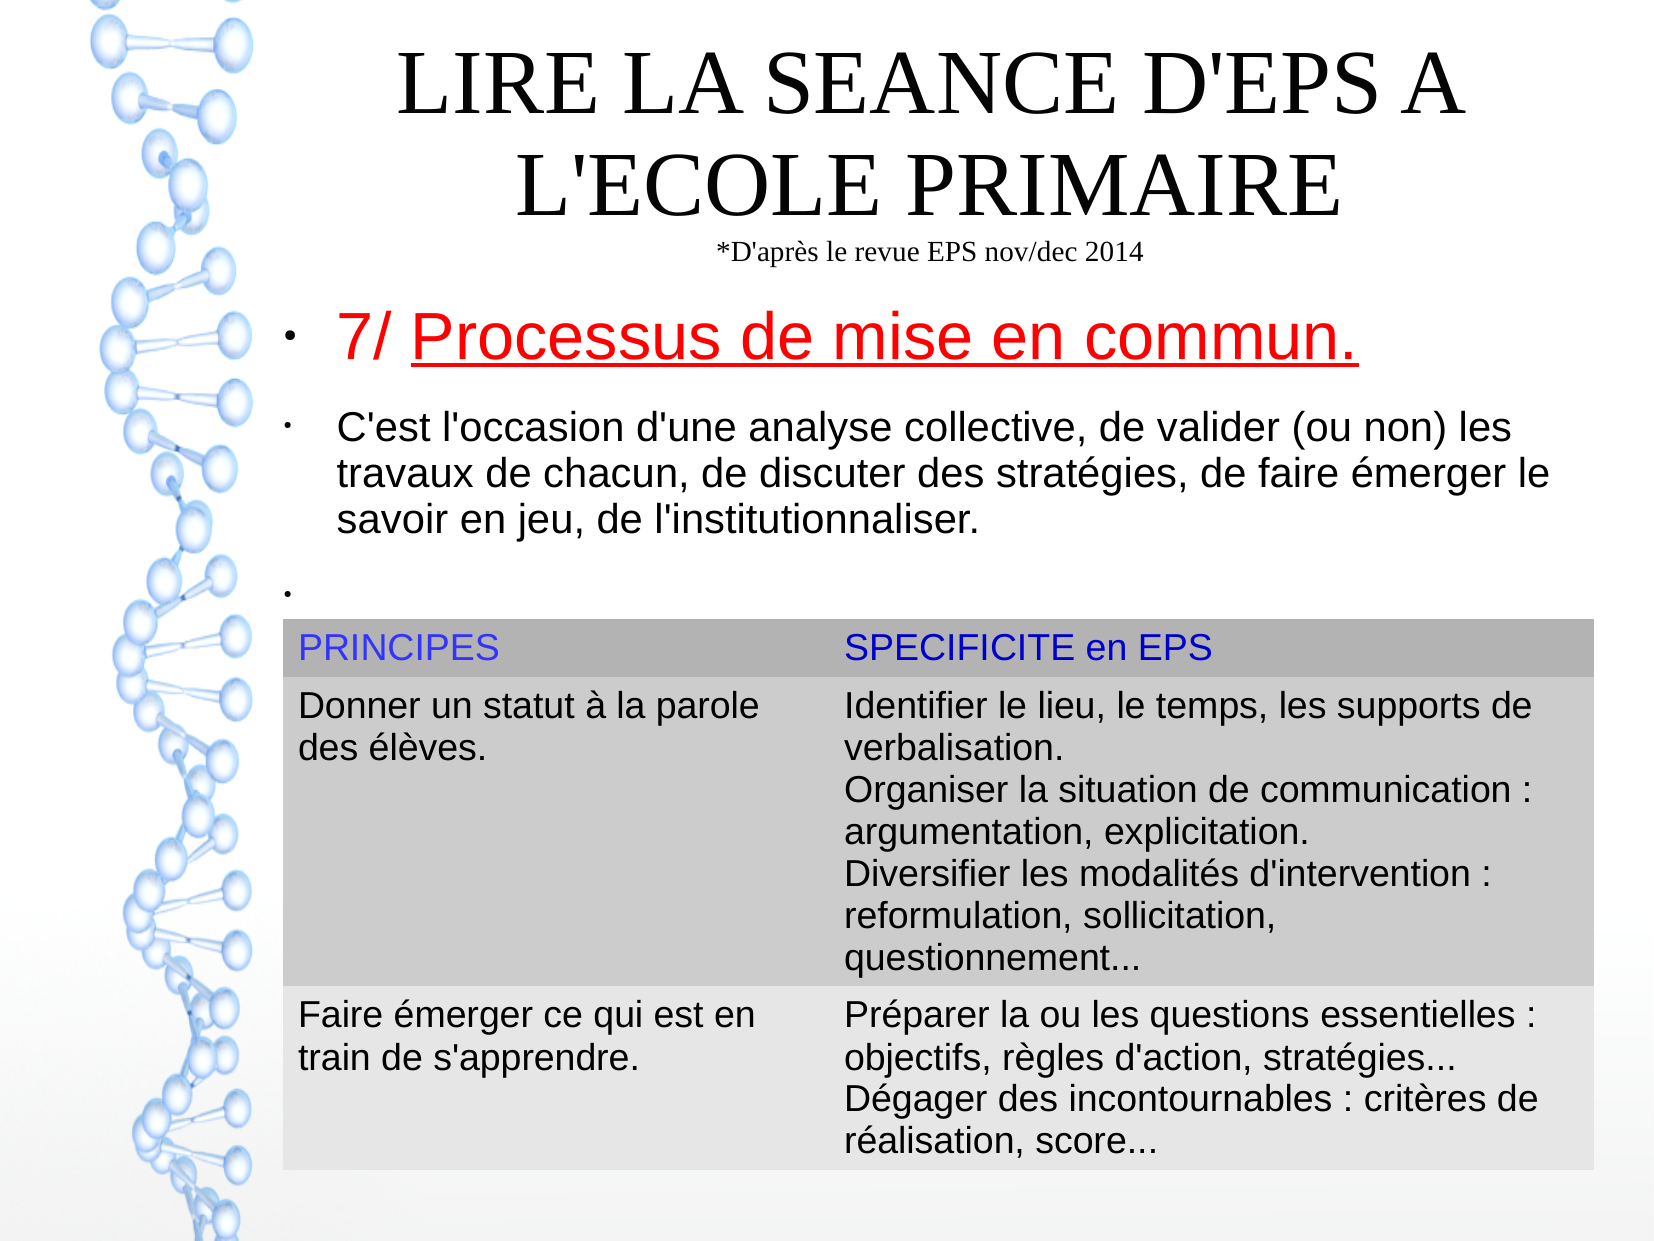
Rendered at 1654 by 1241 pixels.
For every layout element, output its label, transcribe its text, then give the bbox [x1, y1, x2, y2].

table_cell Donner un statut à la parole des élèves. [283, 677, 829, 986]
table_cell Faire émerger ce qui est en train de s'apprendre. [283, 986, 829, 1170]
list 7/ Processus de mise en commun. C'est l'occasion d'une analyse collective, de valider (ou non) les travaux de chacun, de discuter des stratégies, de faire émerger le savoir en jeu, de l'institutionnaliser. [265, 299, 1595, 1019]
table_cell Identifier le lieu, le temps, les supports de verbalisation. Organiser la situation de communication : argumentation, explicitation. Diversifier les modalités d'intervention : reformulation, sollicitation, questionnement... [829, 677, 1594, 986]
picture [0, 0, 1654, 1241]
table_cell Préparer la ou les questions essentielles : objectifs, règles d'action, stratégies... Dégager des incontournables : critères de réalisation, score... [829, 986, 1594, 1170]
table_header PRINCIPES [283, 619, 829, 677]
title LIRE LA SEANCE D'EPS A L'ECOLE PRIMAIRE *D'après le revue EPS nov/dec 2014 [265, 31, 1595, 268]
table_header SPECIFICITE en EPS [829, 619, 1594, 677]
